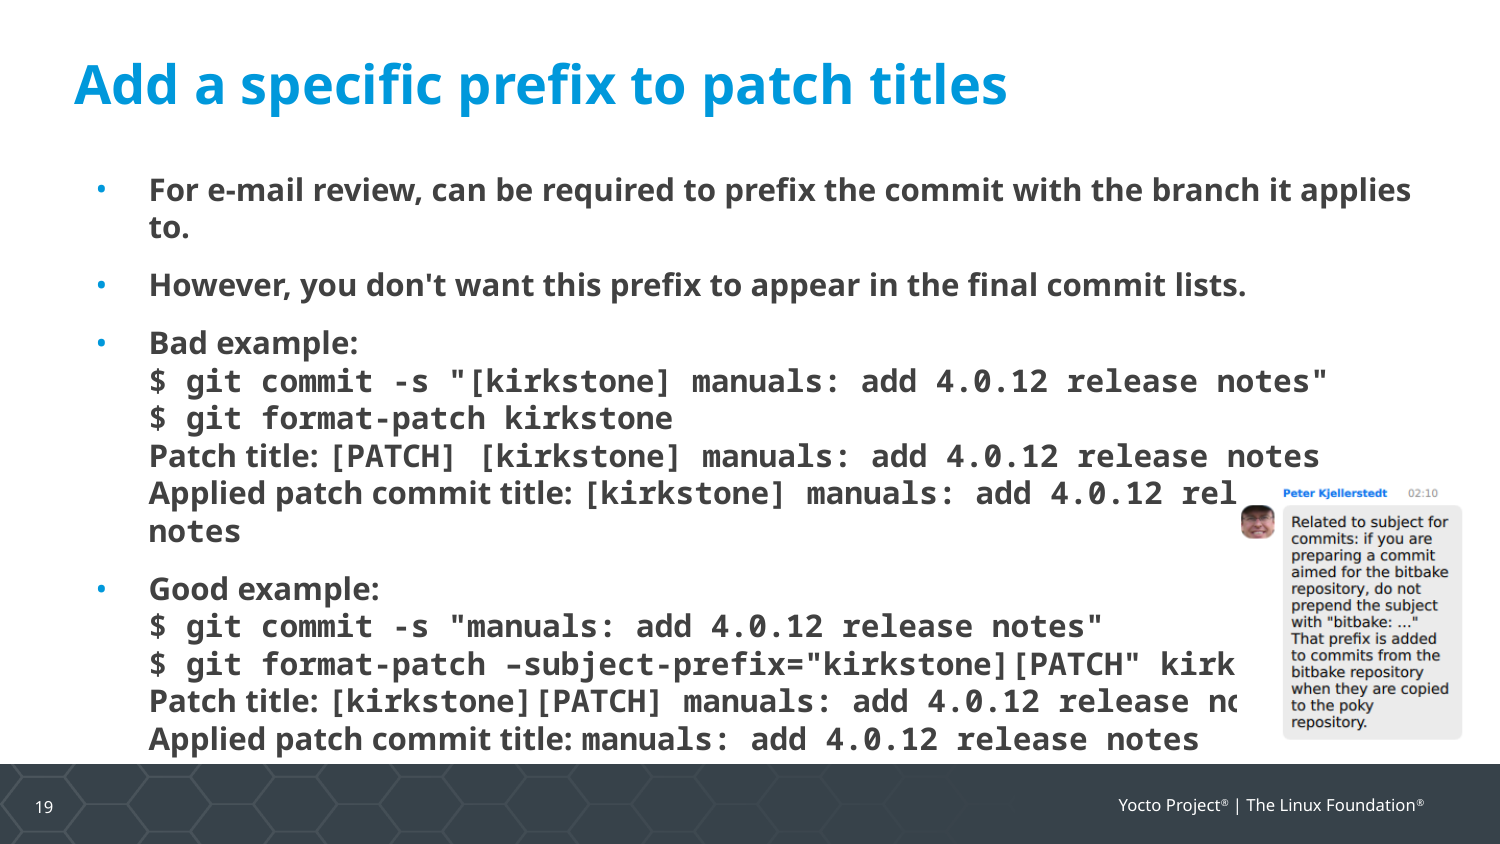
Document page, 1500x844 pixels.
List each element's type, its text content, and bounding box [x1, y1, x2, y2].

title Add a specific prefix to patch titles [74, 50, 1425, 160]
picture [0, 0, 1500, 844]
list For e-mail review, can be required to prefix the commit with the branch it applies to. However, you don't want this prefix to appear in the final commit lists. Bad example: $ git commit -s "[kirkstone] manuals: add 4.0.12 release notes" $ git format-patch kirkstone Patch title: [PATCH] [kirkstone] manuals: add 4.0.12 release notes Applied patch commit title: [kirkstone] manuals: add 4.0.12 release notes Good example: $ git commit -s "manuals: add 4.0.12 release notes" $ git format-patch –subject-prefix="kirkstone][PATCH" kirkstone Patch title: [kirkstone][PATCH] manuals: add 4.0.12 release notes Applied patch commit title: manuals: add 4.0.12 release notes [73, 169, 1425, 728]
